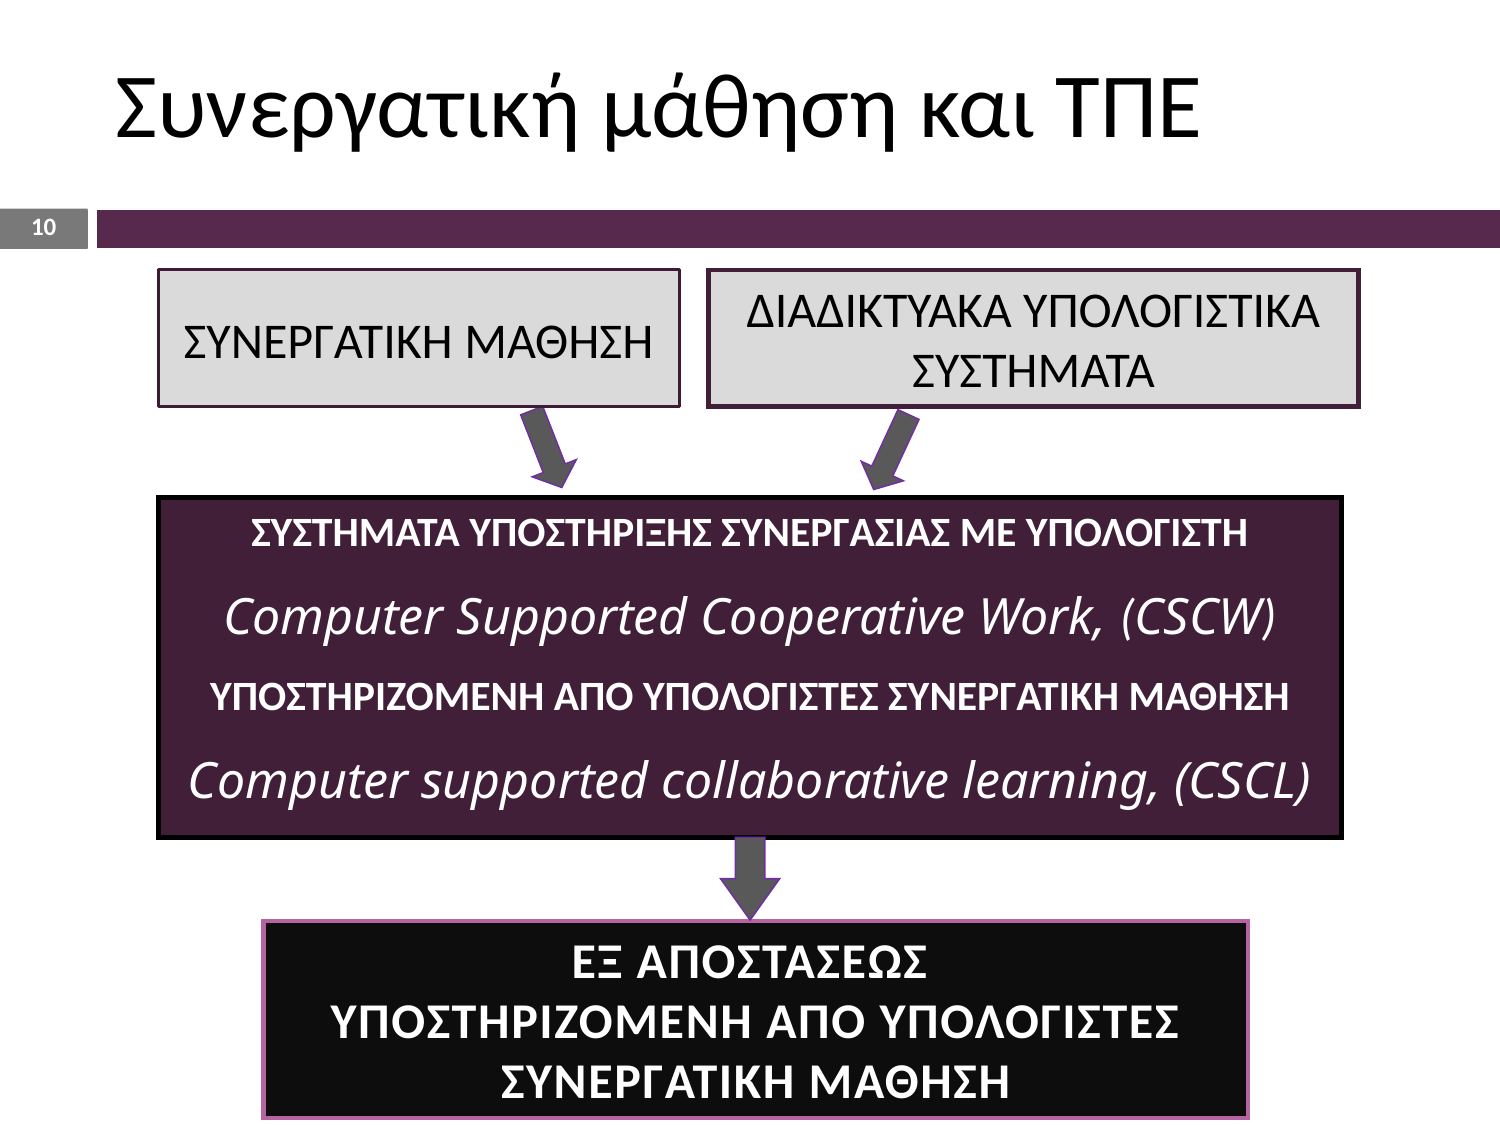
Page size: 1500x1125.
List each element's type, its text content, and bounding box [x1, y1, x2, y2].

text_box ΣΥΣΤΗΜΑΤΑ ΥΠΟΣΤΗΡΙΞΗΣ ΣΥΝΕΡΓΑΣΙΑΣ ΜΕ ΥΠΟΛΟΓΙΣΤΗ Computer Supported Cooperative Work, (CSCW) ΥΠΟΣΤΗΡΙΖΟΜΕΝΗ ΑΠΟ ΥΠΟΛΟΓΙΣΤΕΣ ΣΥΝΕΡΓΑΤΙΚΗ ΜΑΘΗΣΗ Computer supported collaborative learning, (CSCL) [158, 497, 1342, 838]
text_box [720, 837, 780, 921]
text_box [520, 406, 577, 488]
text_box ΔΙΑΔΙΚΤΥΑΚΑ ΥΠΟΛΟΓΙΣΤΙΚΑ ΣΥΣΤΗΜΑΤΑ [708, 269, 1359, 407]
text_box ΣΥΝΕΡΓΑΤΙΚΗ ΜΑΘΗΣΗ [158, 270, 679, 406]
text_box ΕΞ ΑΠΟΣΤΑΣΕΩΣ ΥΠΟΣΤΗΡΙΖΟΜΕΝΗ ΑΠΟ ΥΠΟΛΟΓΙΣΤΕΣ ΣΥΝΕΡΓΑΤΙΚΗ ΜΑΘΗΣΗ [263, 921, 1249, 1119]
text_box 10 [0, 208, 88, 249]
title Συνεργατική μάθηση και ΤΠΕ [100, 19, 1424, 182]
text_box [861, 409, 920, 490]
